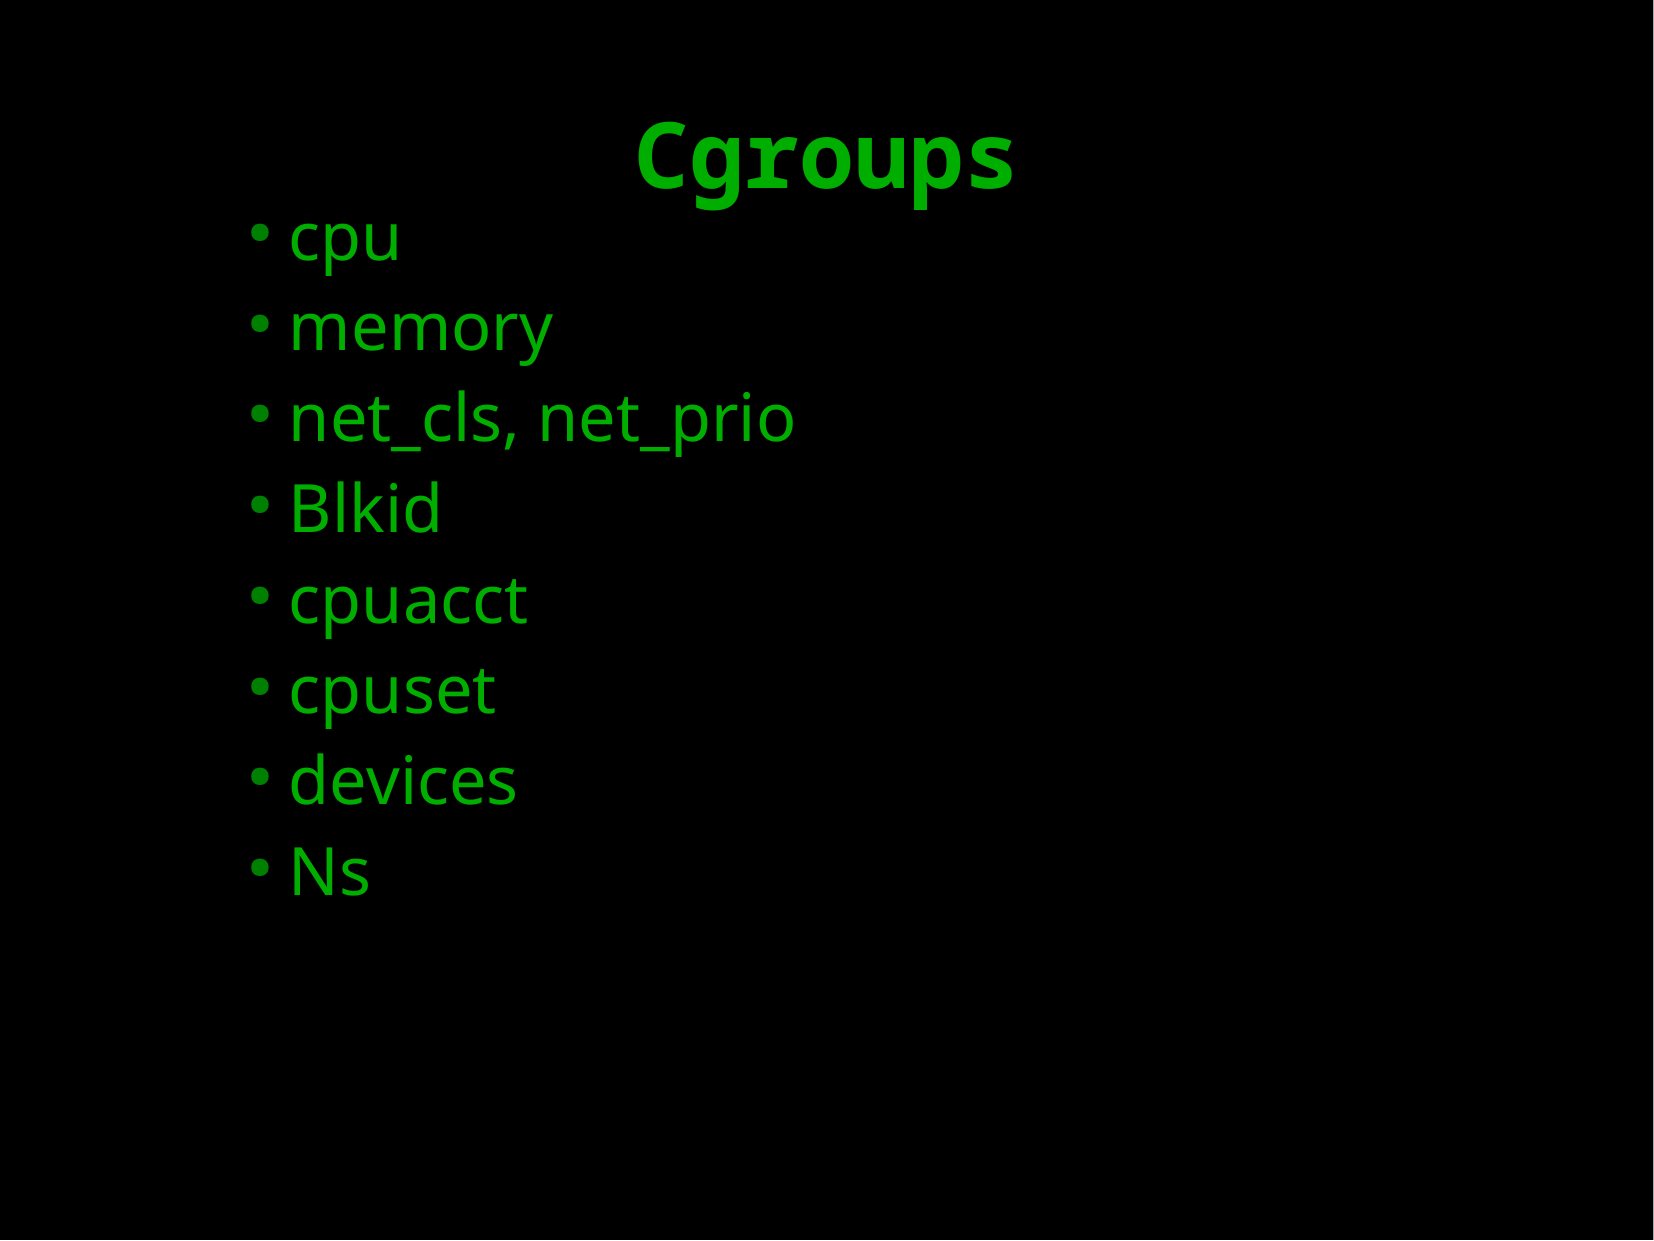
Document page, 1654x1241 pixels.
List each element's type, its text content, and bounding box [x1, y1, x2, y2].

title Cgroups [82, 49, 1571, 257]
subtitle cpu memory net_cls, net_prio Blkid cpuacct cpuset devices Ns [248, 169, 1477, 1026]
